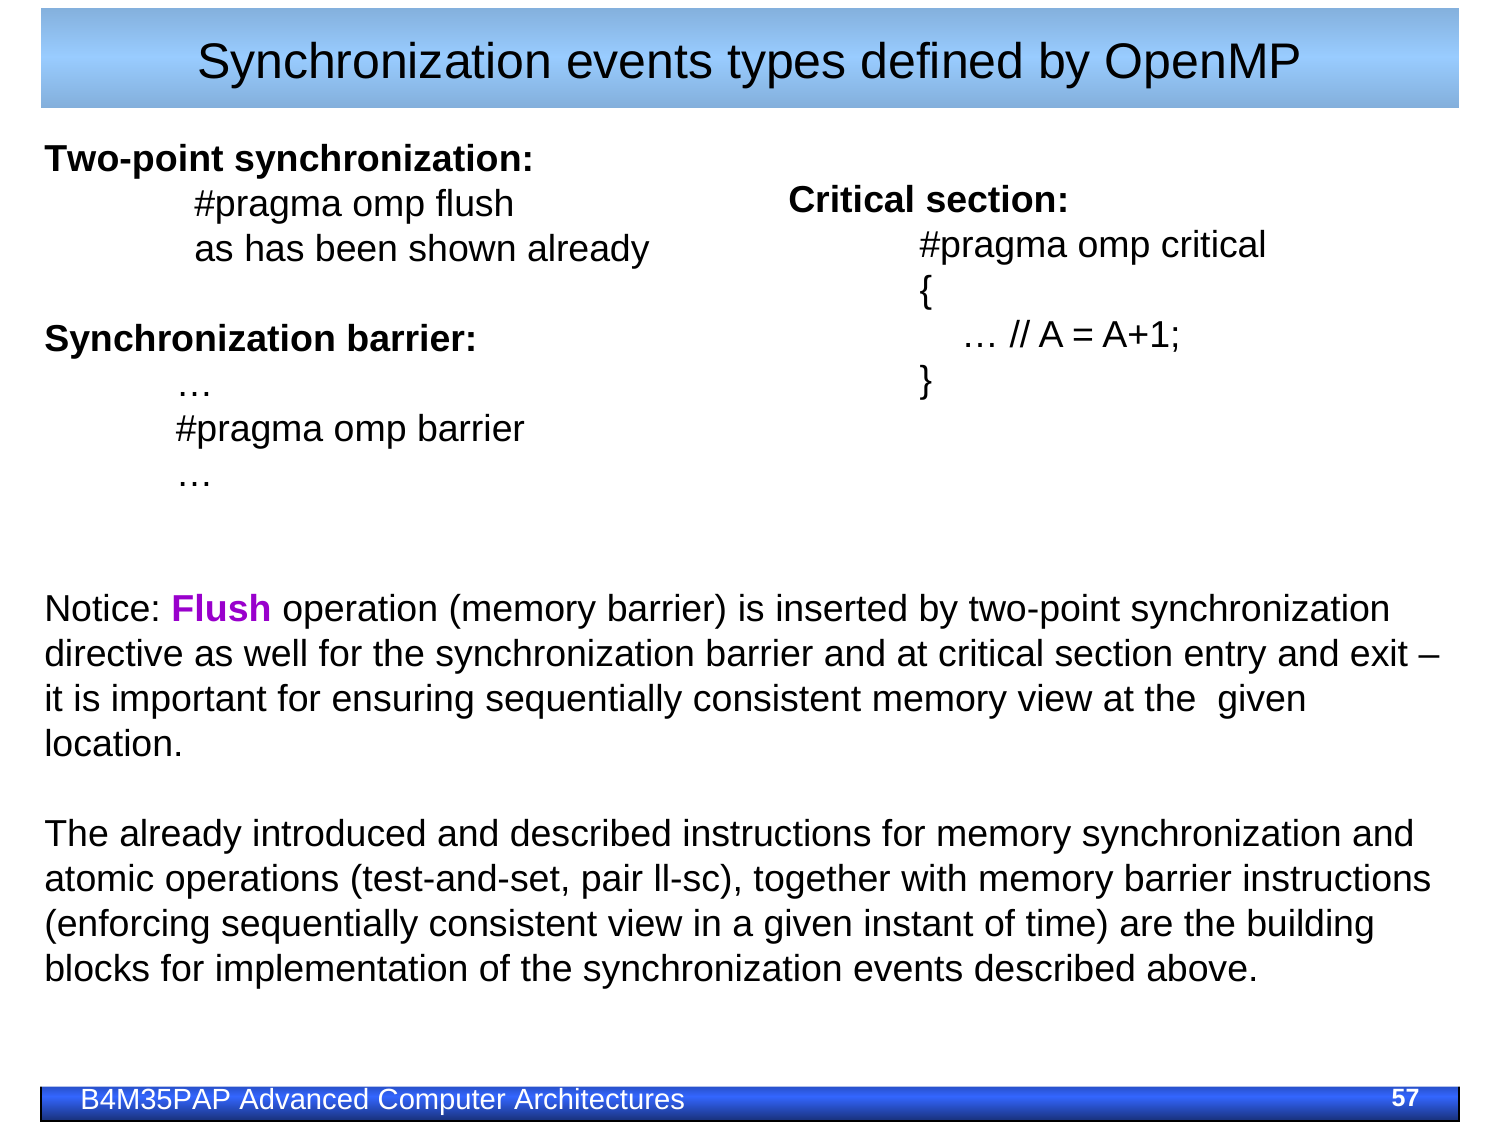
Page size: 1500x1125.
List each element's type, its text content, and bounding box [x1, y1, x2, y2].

title Synchronization events types defined by OpenMP [41, 8, 1459, 108]
text_box Critical section: #pragma omp critical { … // A = A+1; } [773, 167, 1500, 407]
list Two-point synchronization: #pragma omp flush as has been shown already Synchronization barrier: … #pragma omp barrier … Notice: Flush operation (memory barrier) is inserted by two-point synchronization directive as well for the synchronization barrier and at critical section entry and exit – it is important for ensuring sequentially consistent memory view at the given location. The already introduced and described instructions for memory synchronization and atomic operations (test-and-set, pair ll-sc), together with memory barrier instructions (enforcing sequentially consistent view in a given instant of time) are the building blocks for implementation of the synchronization events described above. [29, 126, 1471, 1087]
